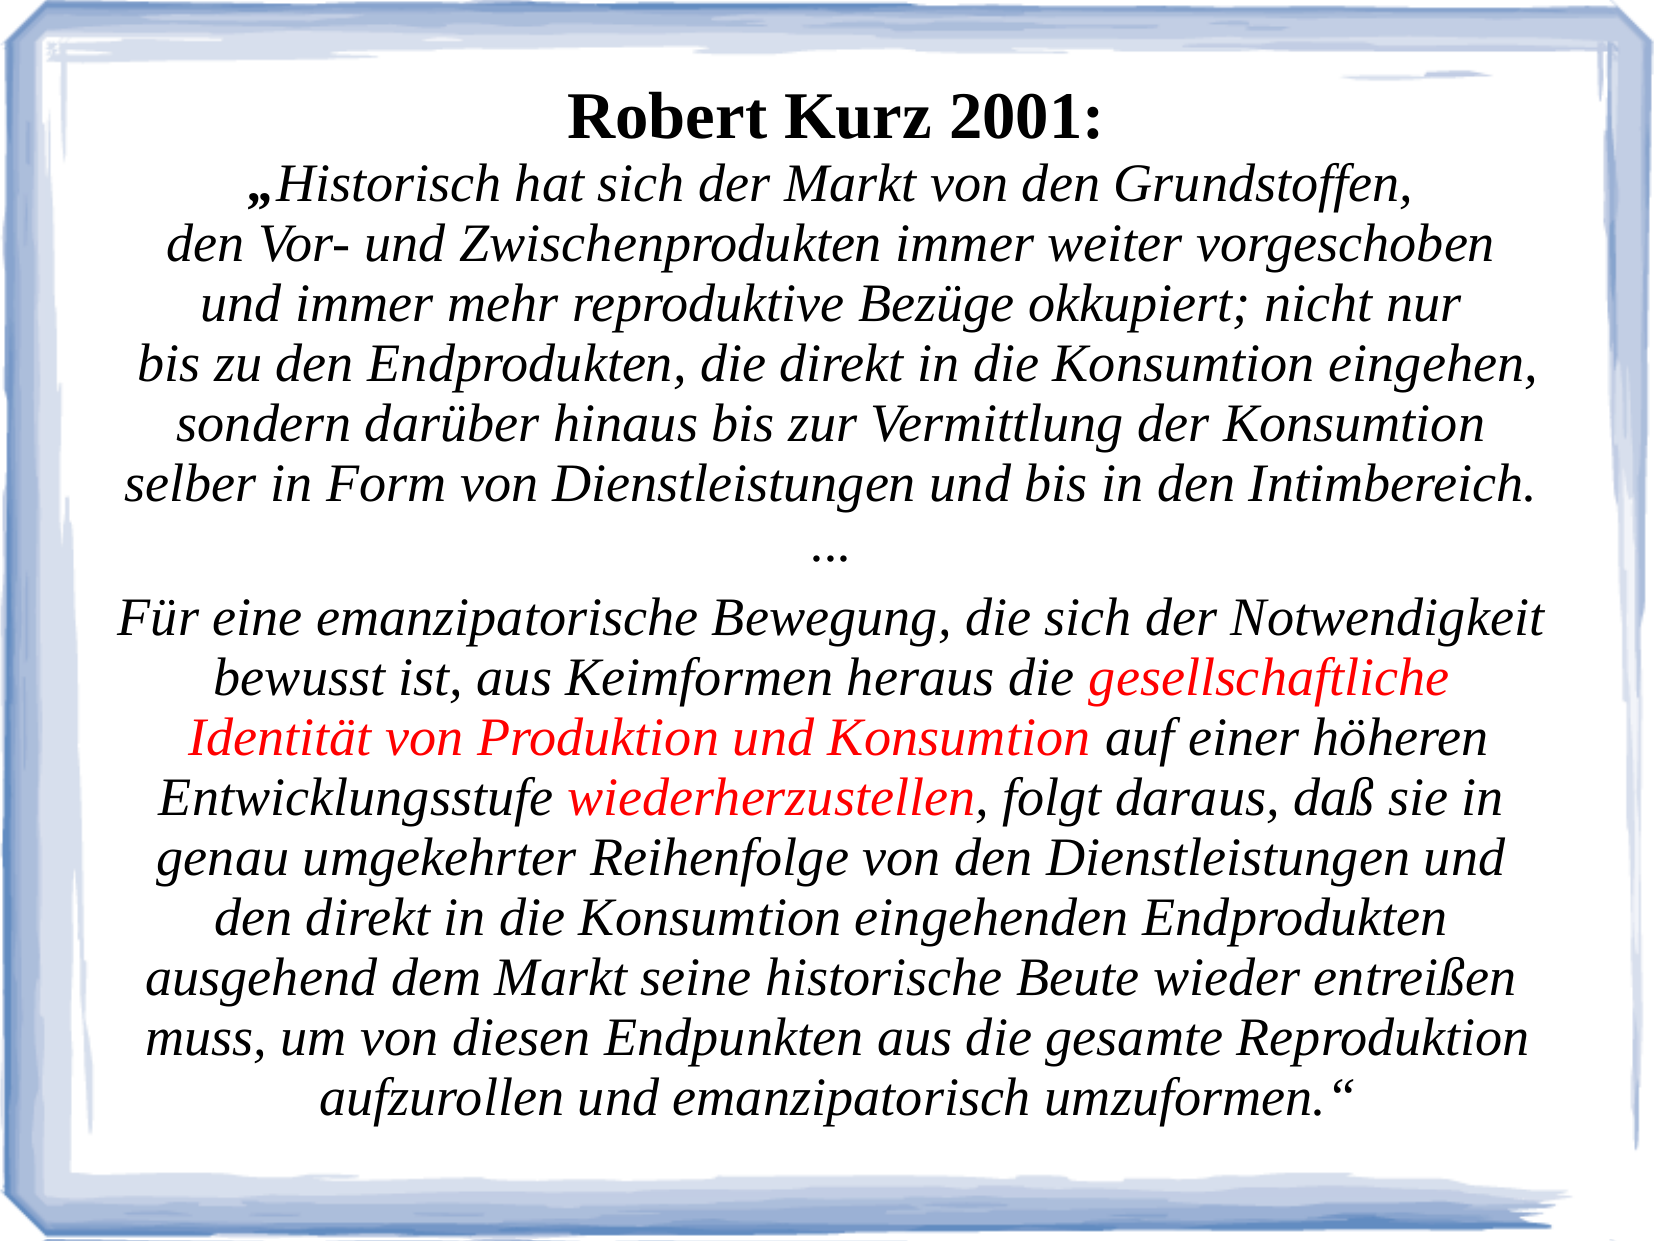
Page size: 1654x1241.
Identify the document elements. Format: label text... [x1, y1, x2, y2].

picture [0, 0, 1654, 1241]
text_box Robert Kurz 2001: „Historisch hat sich der Markt von den Grundstoffen, den Vor- und Zwischenprodukten immer weiter vorgeschoben und immer mehr reproduktive Bezüge okkupiert; nicht nur bis zu den Endprodukten, die direkt in die Konsumtion eingehen, sondern darüber hinaus bis zur Vermittlung der Konsumtion selber in Form von Dienstleistungen und bis in den Intimbereich. ... Für eine emanzipatorische Bewegung, die sich der Notwendigkeit bewusst ist, aus Keimformen heraus die gesellschaftliche Identität von Produktion und Konsumtion auf einer höheren Entwicklungsstufe wiederherzustellen, folgt daraus, daß sie in genau umgekehrter Reihenfolge von den Dienstleistungen und den direkt in die Konsumtion eingehenden Endprodukten ausgehend dem Markt seine historische Beute wieder entreißen muss, um von diesen Endpunkten aus die gesamte Reproduktion aufzurollen und emanzipatorisch umzuformen.“ [82, 71, 1595, 1135]
